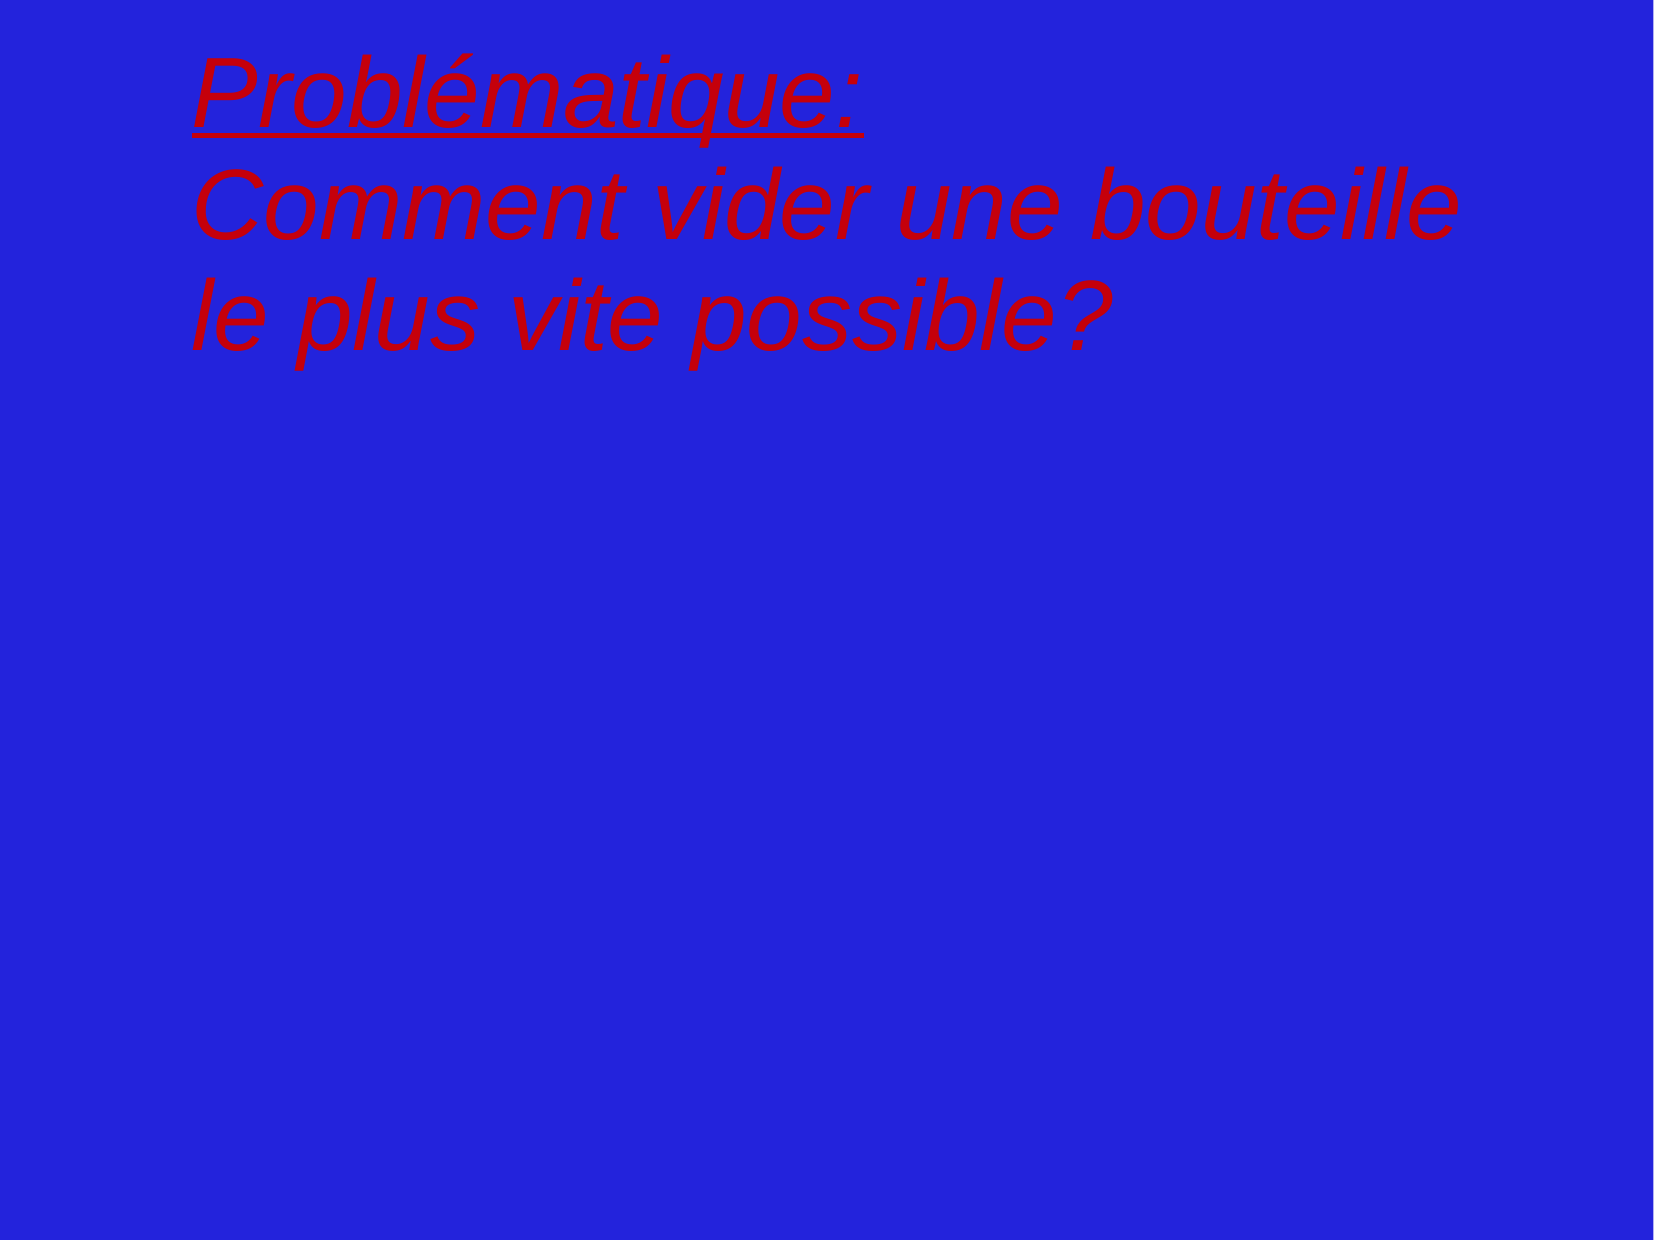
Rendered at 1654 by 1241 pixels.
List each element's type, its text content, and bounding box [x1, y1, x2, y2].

text_box Problématique: Comment vider une bouteille le plus vite possible? [177, 29, 1507, 538]
